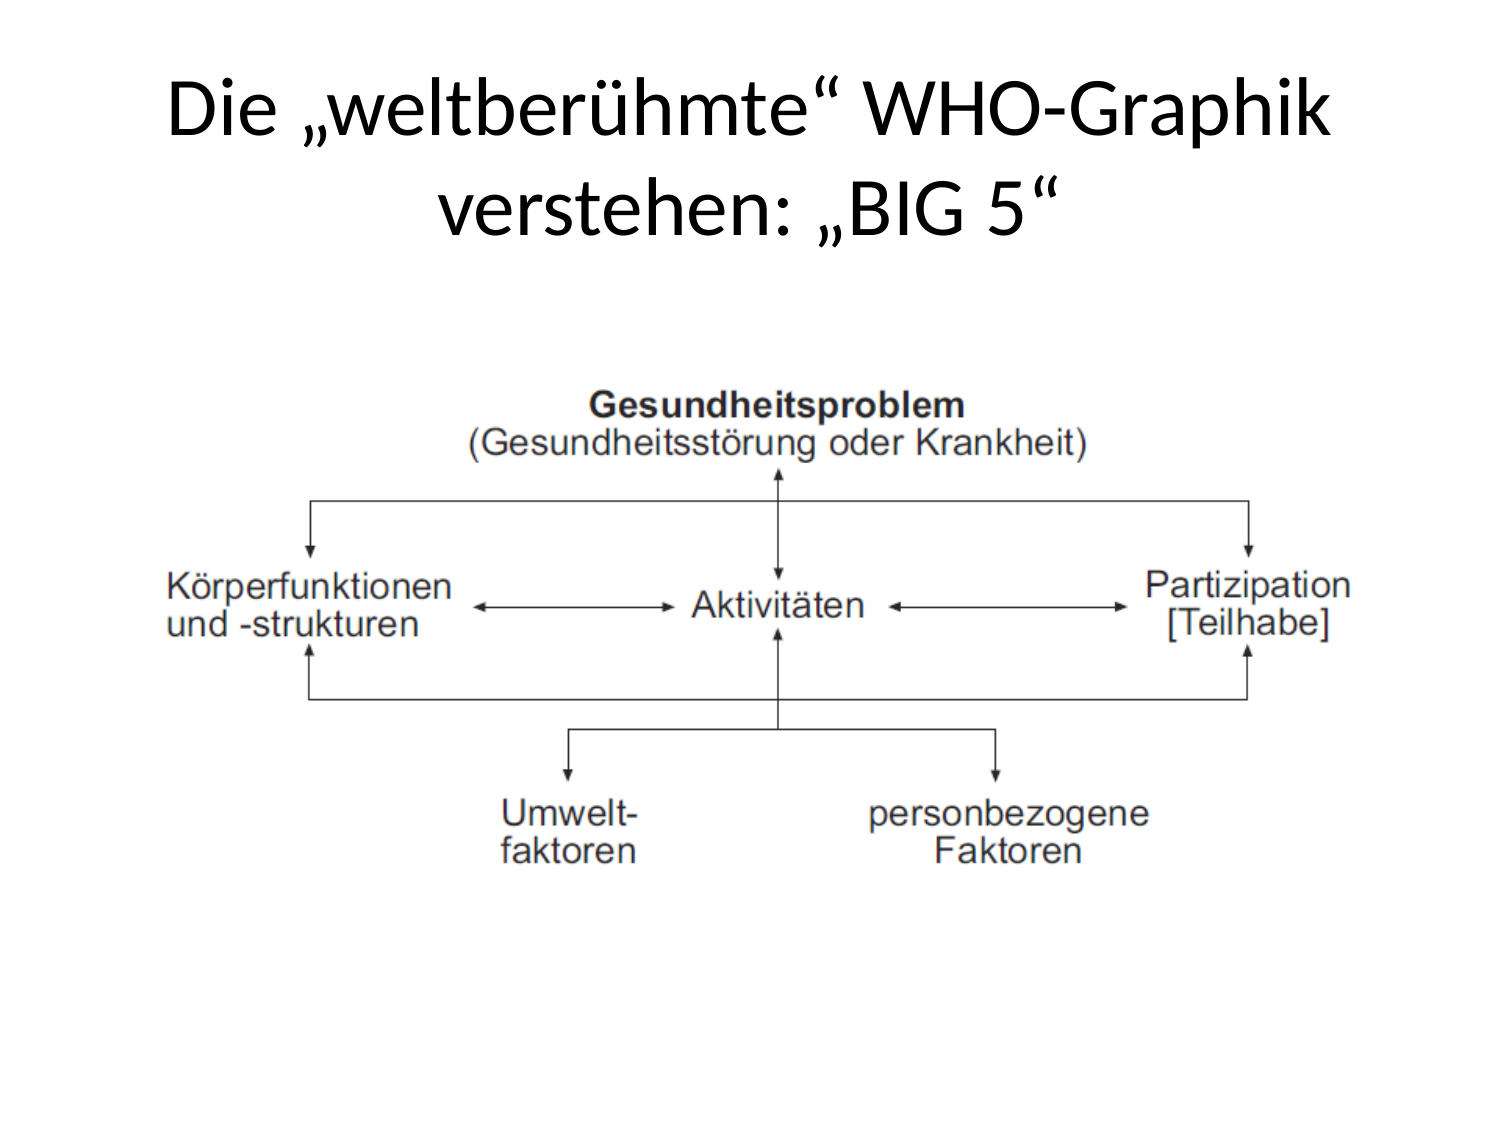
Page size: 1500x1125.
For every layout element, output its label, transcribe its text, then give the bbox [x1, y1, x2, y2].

title Die „weltberühmte“ WHO-Graphik verstehen: „BIG 5“ [75, 45, 1426, 233]
picture [82, 344, 1418, 924]
